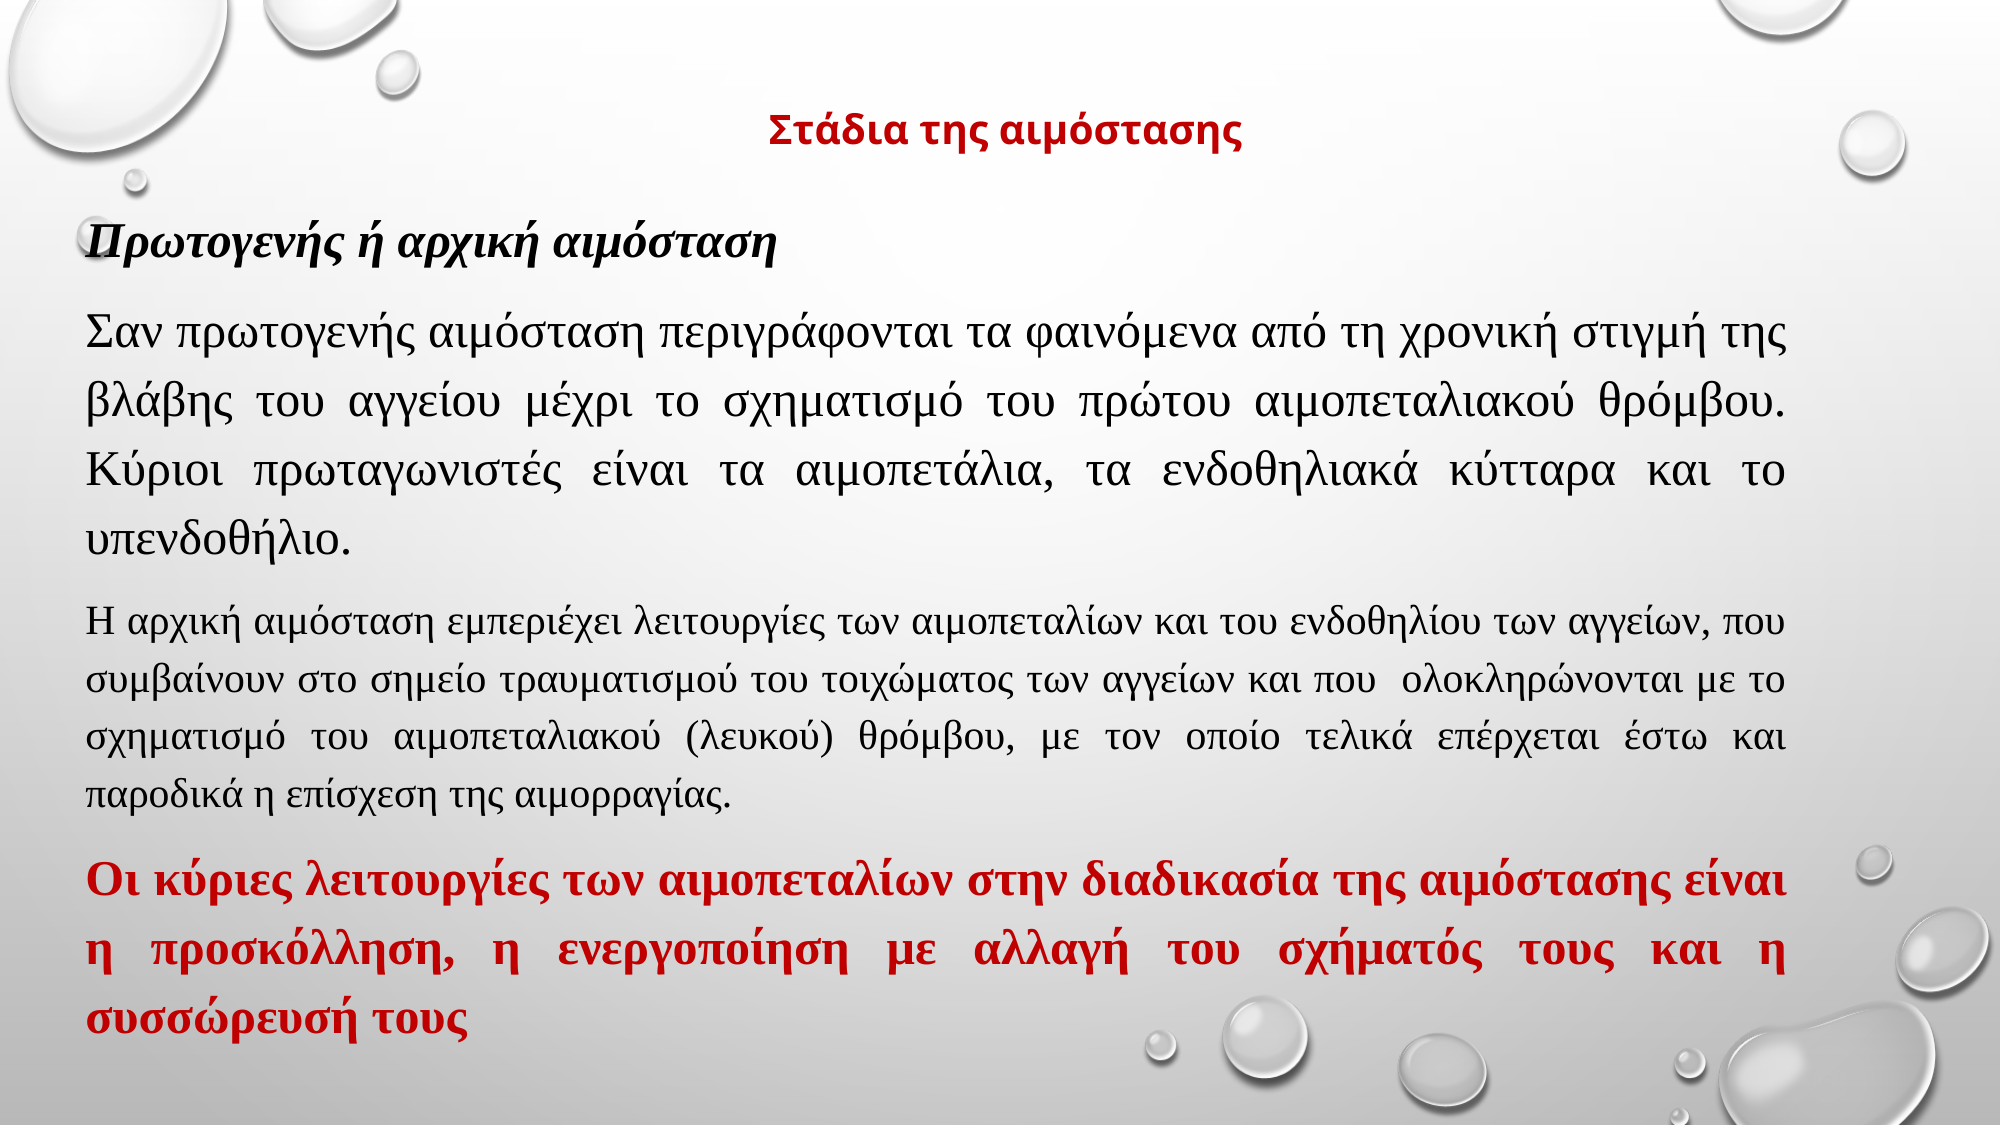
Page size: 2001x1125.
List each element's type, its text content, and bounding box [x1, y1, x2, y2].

text_box Πρωτογενής ή αρχική αιμόσταση Σαν πρωτογενής αιμόσταση περιγράφονται τα φαινόμενα από τη χρονική στιγμή της βλάβης του αγγείου μέχρι το σχηματισμό του πρώτου αιμοπεταλιακού θρόμβου. Κύριοι πρωταγωνιστές είναι τα αιμοπετάλια, τα ενδοθηλιακά κύτταρα και το υπενδοθήλιο. Η αρχική αιμόσταση εμπεριέχει λειτουργίες των αιμοπεταλίων και του ενδοθηλίου των αγγείων, που συμβαίνουν στο σημείο τραυματισμού του τοιχώματος των αγγείων και που ολοκληρώνονται με το σχηματισμό του αιμοπεταλιακού (λευκού) θρόμβου, με τον οποίο τελικά επέρχεται έστω και παροδικά η επίσχεση της αιμορραγίας. Οι κύριες λειτουργίες των αιμοπεταλίων στην διαδικασία της αιμόστασης είναι η προσκόλληση, η ενεργοποίηση με αλλαγή του σχήματός τους και η συσσώρευσή τους [70, 191, 1803, 1055]
title Στάδια της αιμόστασης [160, 101, 1851, 161]
